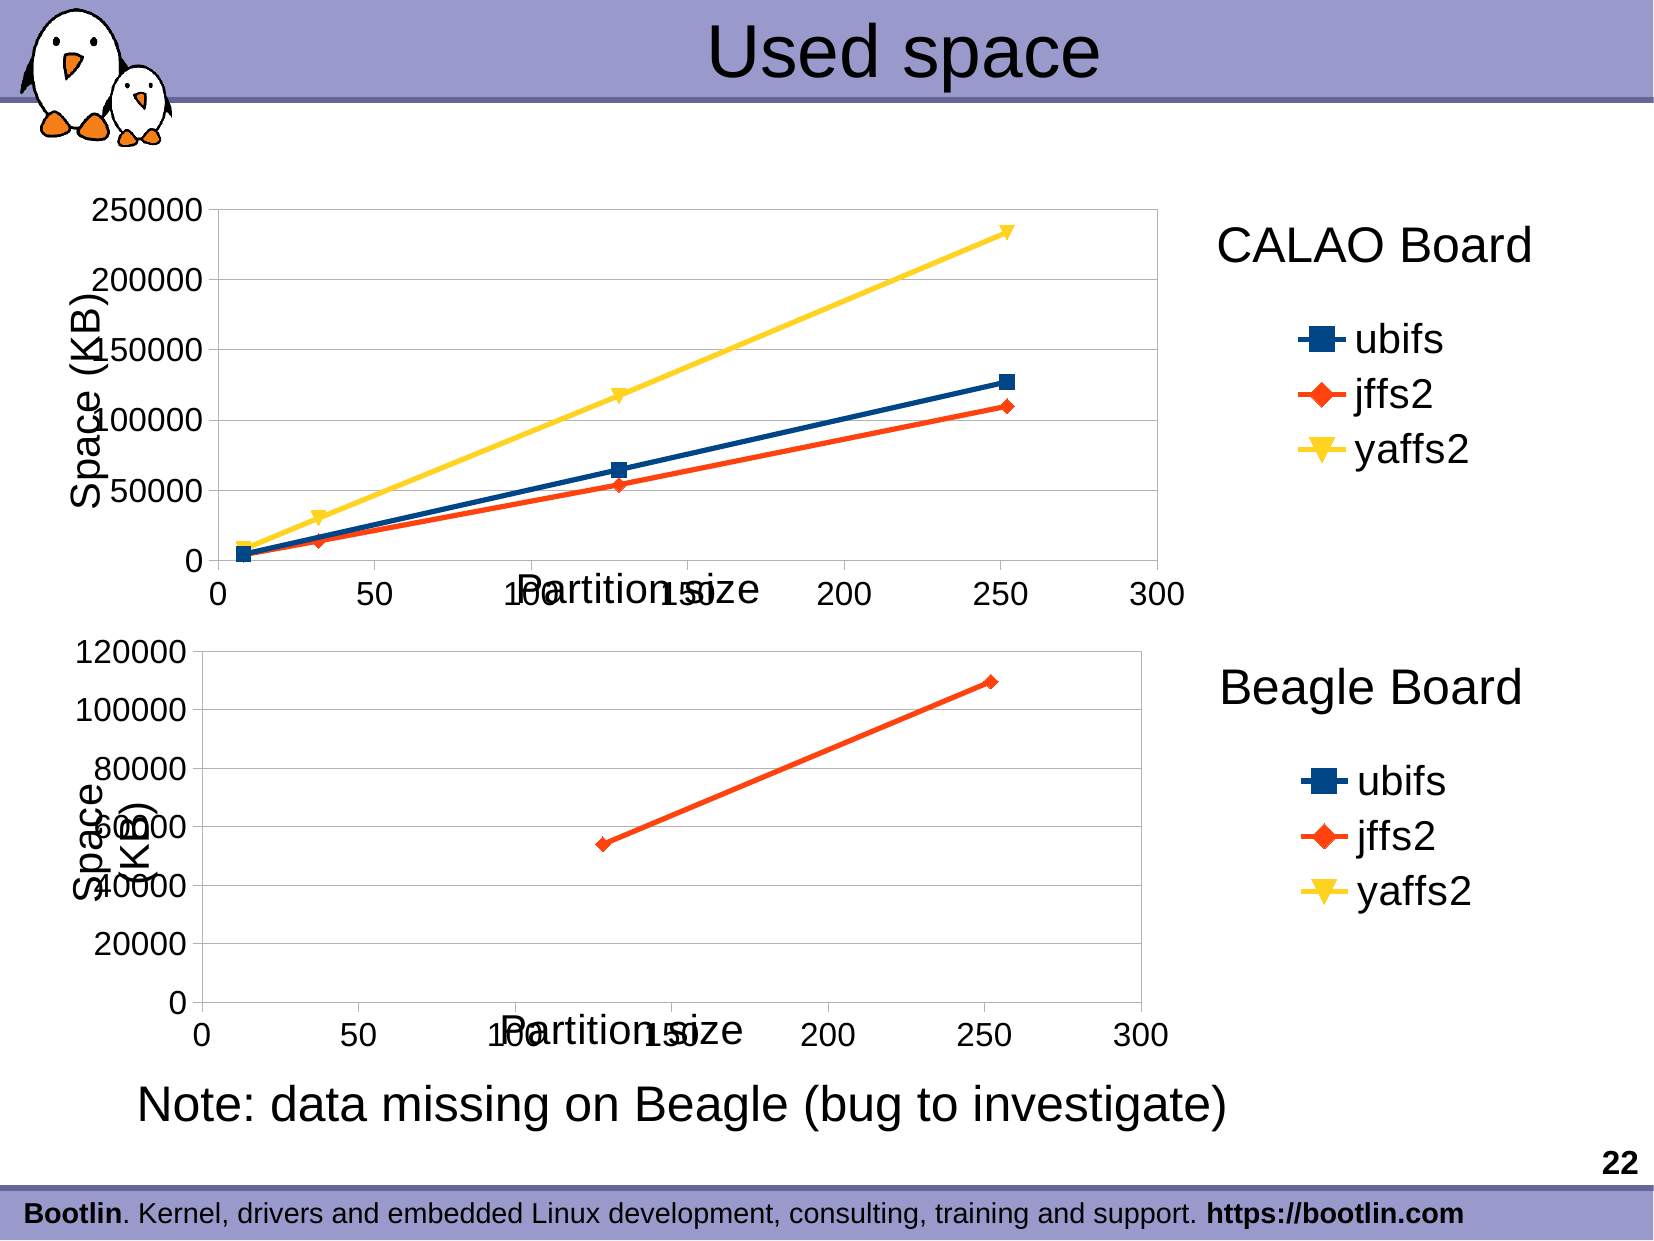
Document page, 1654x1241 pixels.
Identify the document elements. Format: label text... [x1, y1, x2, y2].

picture [20, 8, 172, 147]
chart [51, 629, 1602, 1067]
title Used space [178, 5, 1631, 97]
text_box Note: data missing on Beagle (bug to investigate) [136, 1076, 1229, 1139]
chart [49, 187, 1600, 625]
